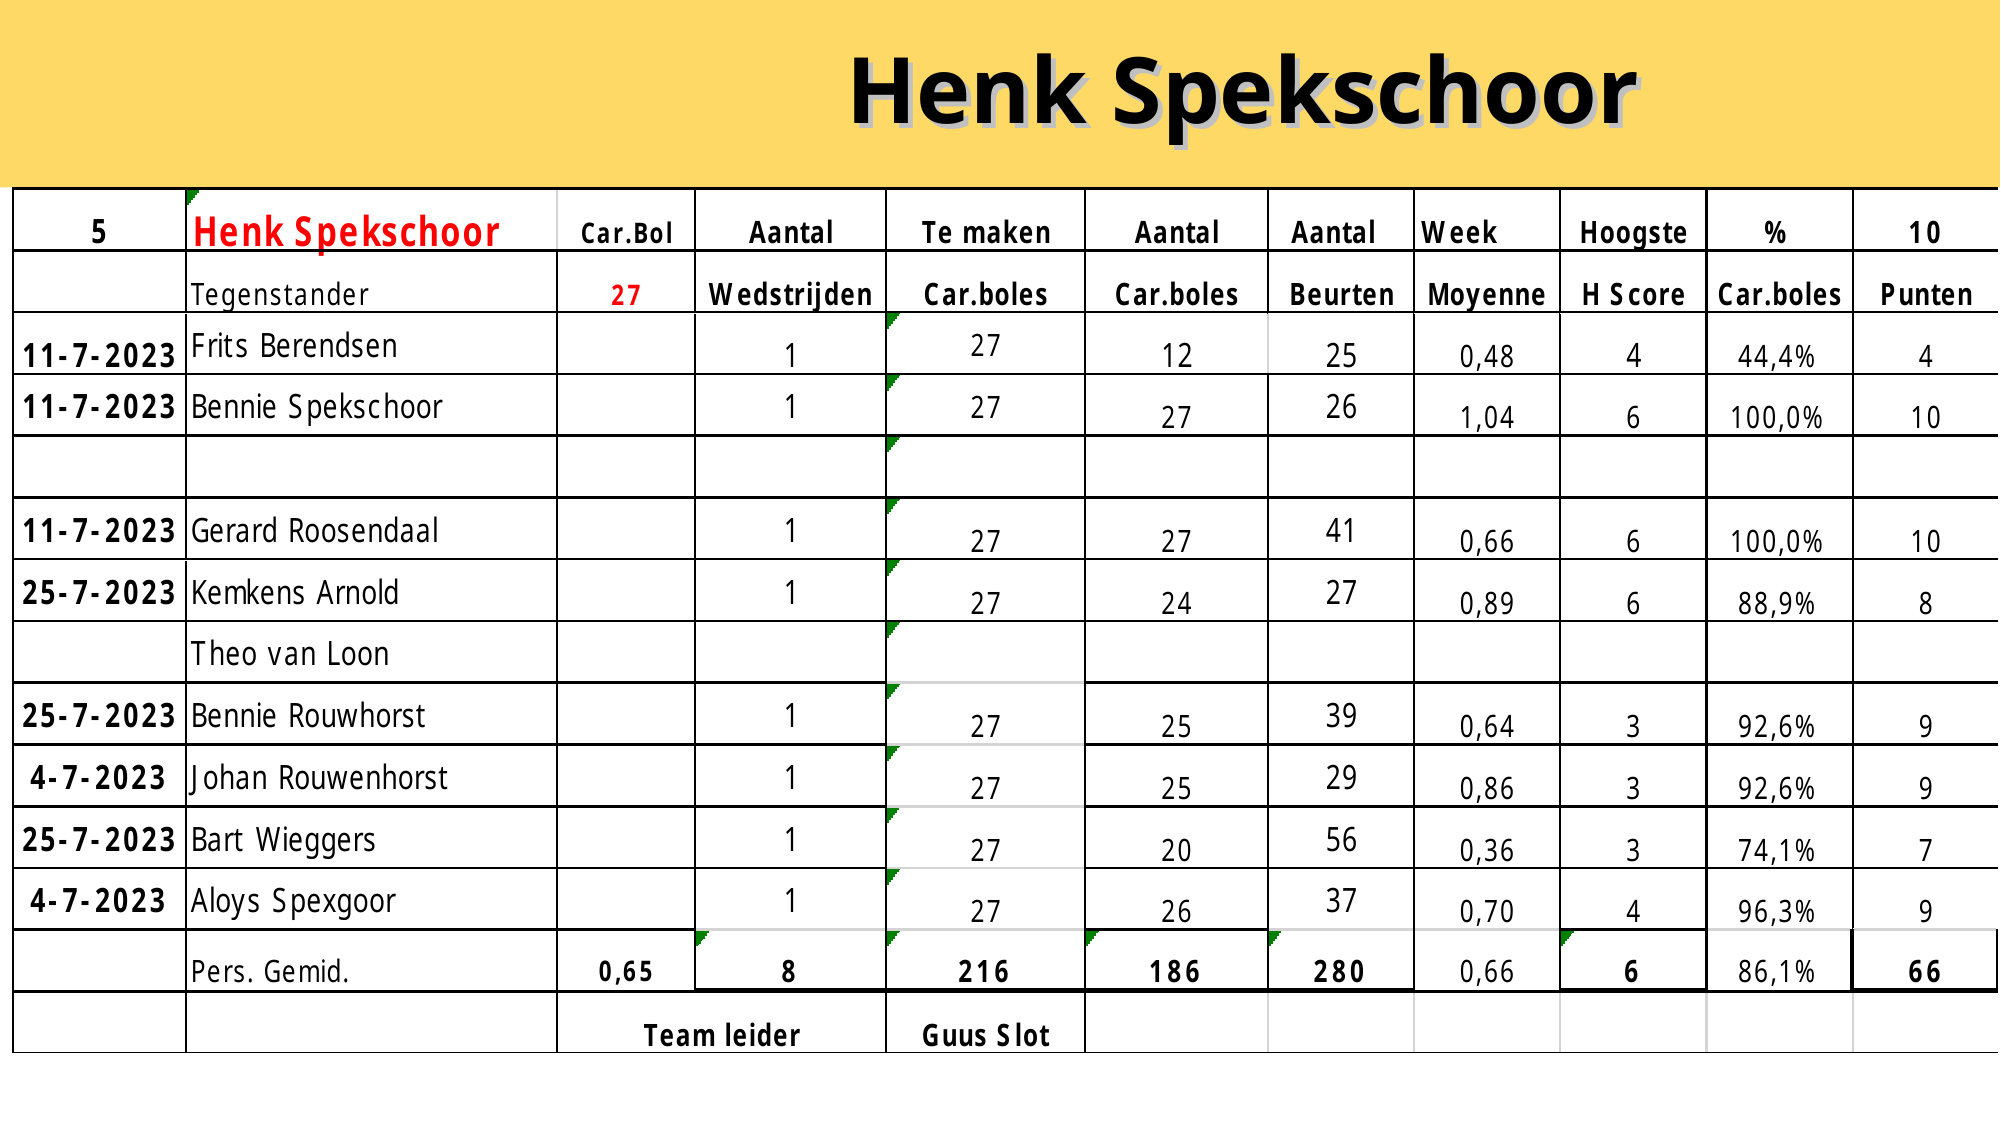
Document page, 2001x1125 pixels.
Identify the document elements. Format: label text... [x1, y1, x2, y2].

title Henk Spekschoor [0, 0, 2000, 188]
picture [12, 187, 2000, 1055]
